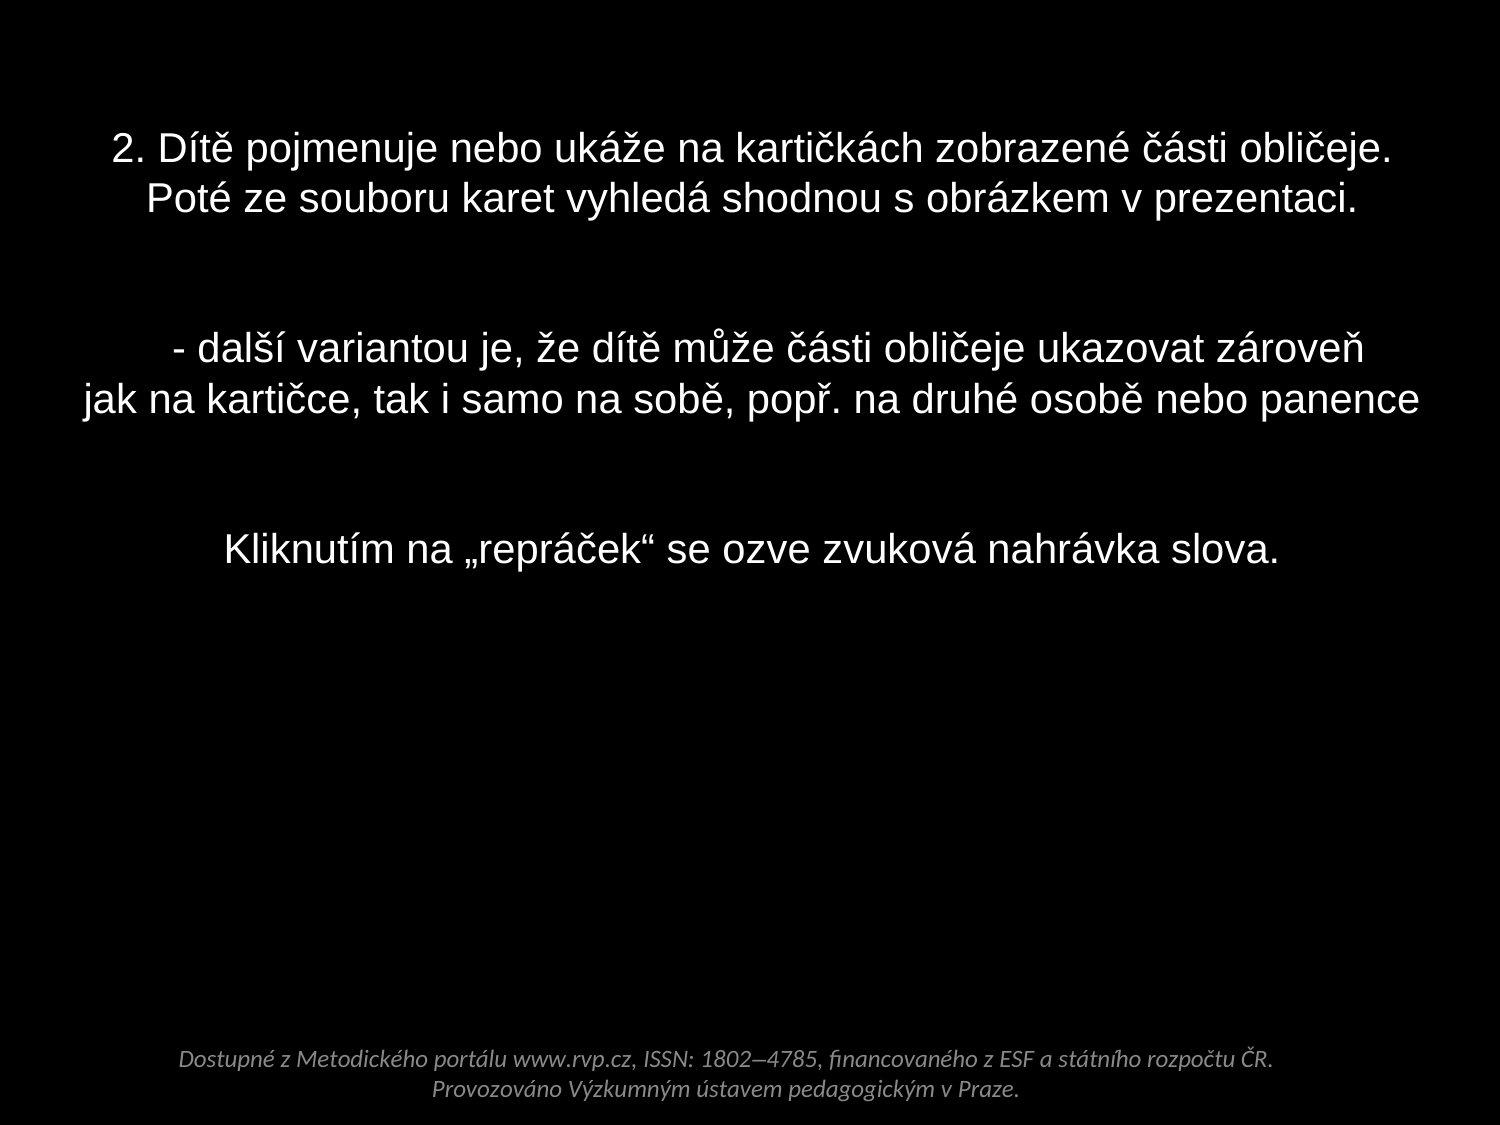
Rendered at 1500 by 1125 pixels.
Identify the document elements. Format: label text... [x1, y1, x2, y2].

text_box Dostupné z Metodického portálu www.rvp.cz, ISSN: 1802–4785, financovaného z ESF a státního rozpočtu ČR. Provozováno Výzkumným ústavem pedagogickým v Praze. [105, 1042, 1348, 1103]
text_box 2. Dítě pojmenuje nebo ukáže na kartičkách zobrazené části obličeje. Poté ze souboru karet vyhledá shodnou s obrázkem v prezentaci. - další variantou je, že dítě může části obličeje ukazovat zároveň jak na kartičce, tak i samo na sobě, popř. na druhé osobě nebo panence Kliknutím na „repráček“ se ozve zvuková nahrávka slova. [68, 113, 1436, 580]
